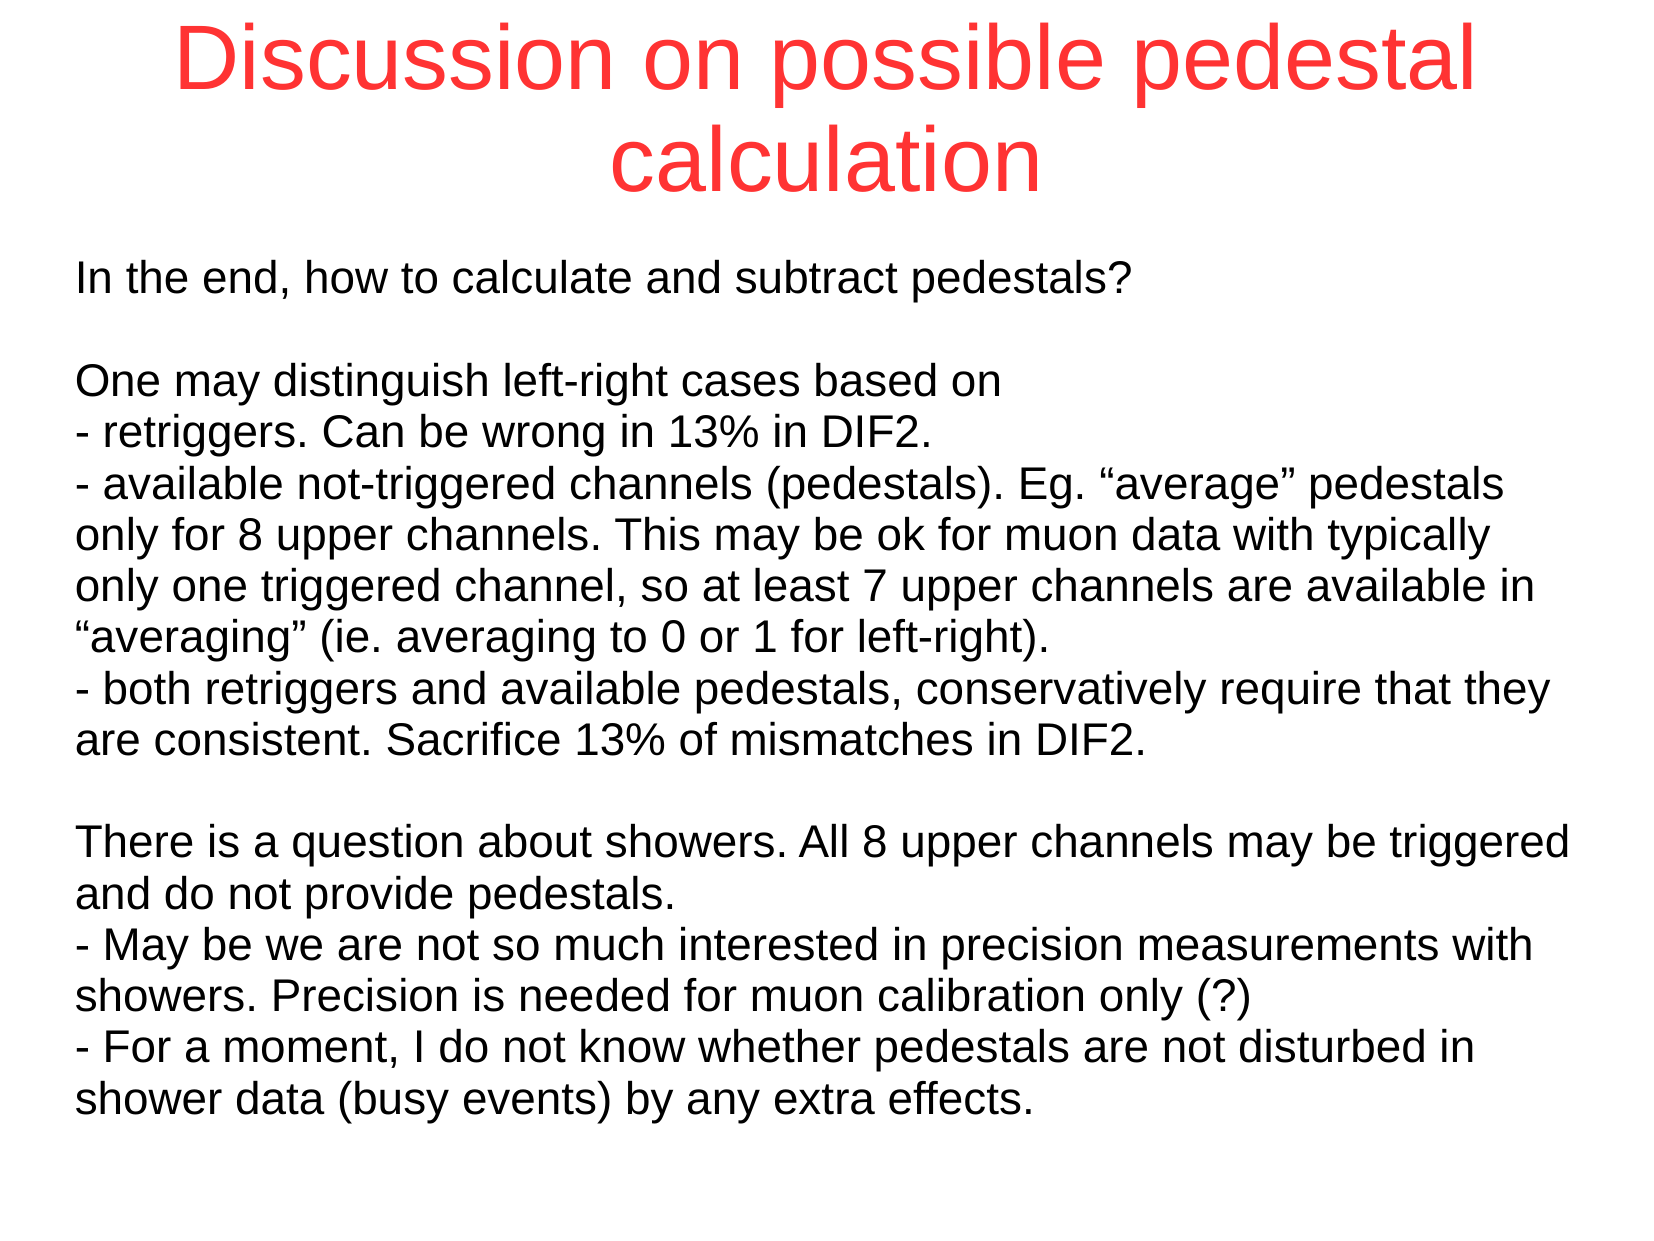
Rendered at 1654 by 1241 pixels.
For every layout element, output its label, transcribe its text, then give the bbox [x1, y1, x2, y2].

text_box In the end, how to calculate and subtract pedestals? One may distinguish left-right cases based on - retriggers. Can be wrong in 13% in DIF2. - available not-triggered channels (pedestals). Eg. “average” pedestals only for 8 upper channels. This may be ok for muon data with typically only one triggered channel, so at least 7 upper channels are available in “averaging” (ie. averaging to 0 or 1 for left-right). - both retriggers and available pedestals, conservatively require that they are consistent. Sacrifice 13% of mismatches in DIF2. There is a question about showers. All 8 upper channels may be triggered and do not provide pedestals. - May be we are not so much interested in precision measurements with showers. Precision is needed for muon calibration only (?) - For a moment, I do not know whether pedestals are not disturbed in shower data (busy events) by any extra effects. [60, 245, 1591, 1132]
text_box [75, 523, 736, 704]
title Discussion on possible pedestal calculation [0, 0, 1654, 263]
